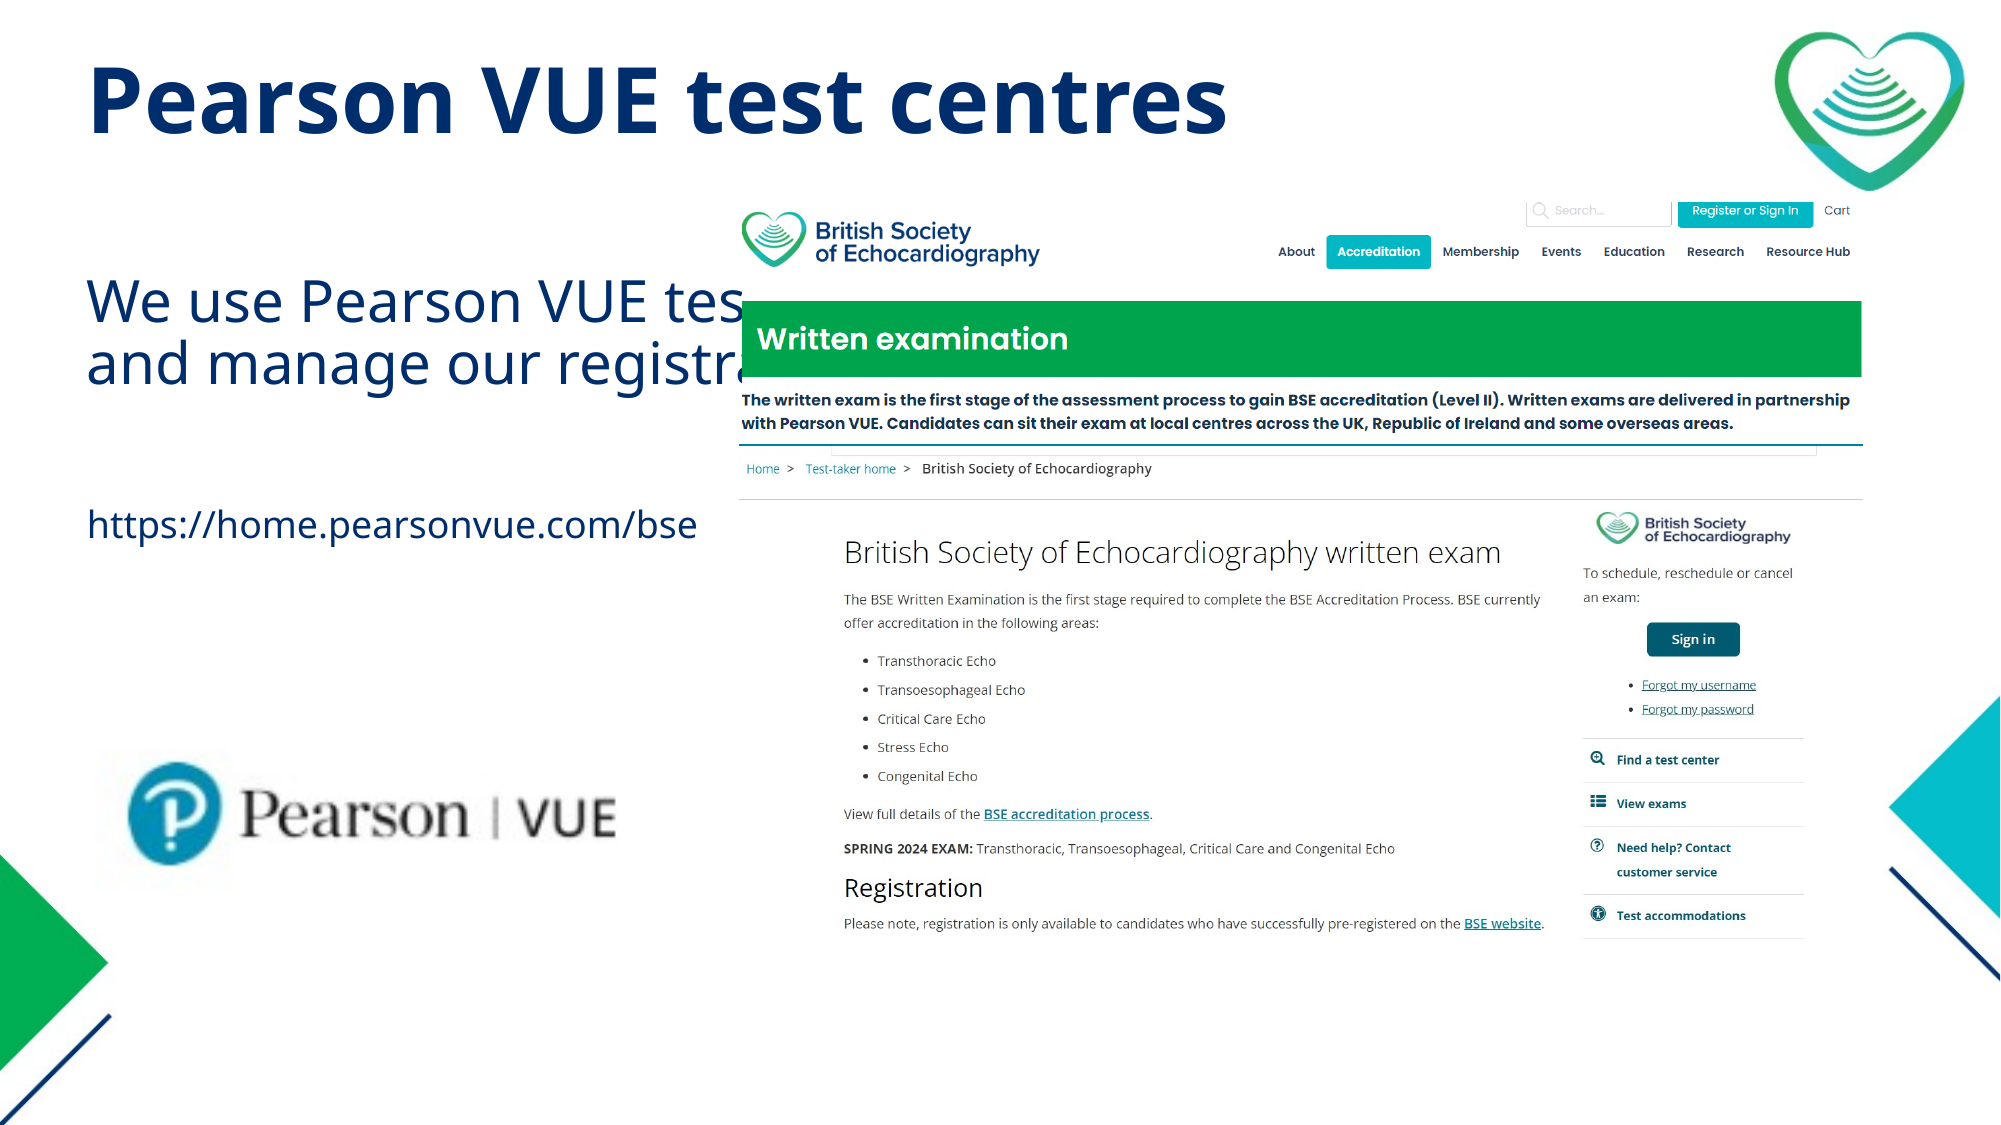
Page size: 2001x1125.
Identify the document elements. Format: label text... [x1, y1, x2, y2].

title Pearson VUE test centres [71, 46, 1529, 191]
list We use Pearson VUE test centres to deliver the exam and manage our registrations. https://home.pearsonvue.com/bse [127, 243, 721, 711]
picture [739, 446, 1863, 947]
picture [95, 706, 690, 912]
picture [742, 202, 1863, 434]
